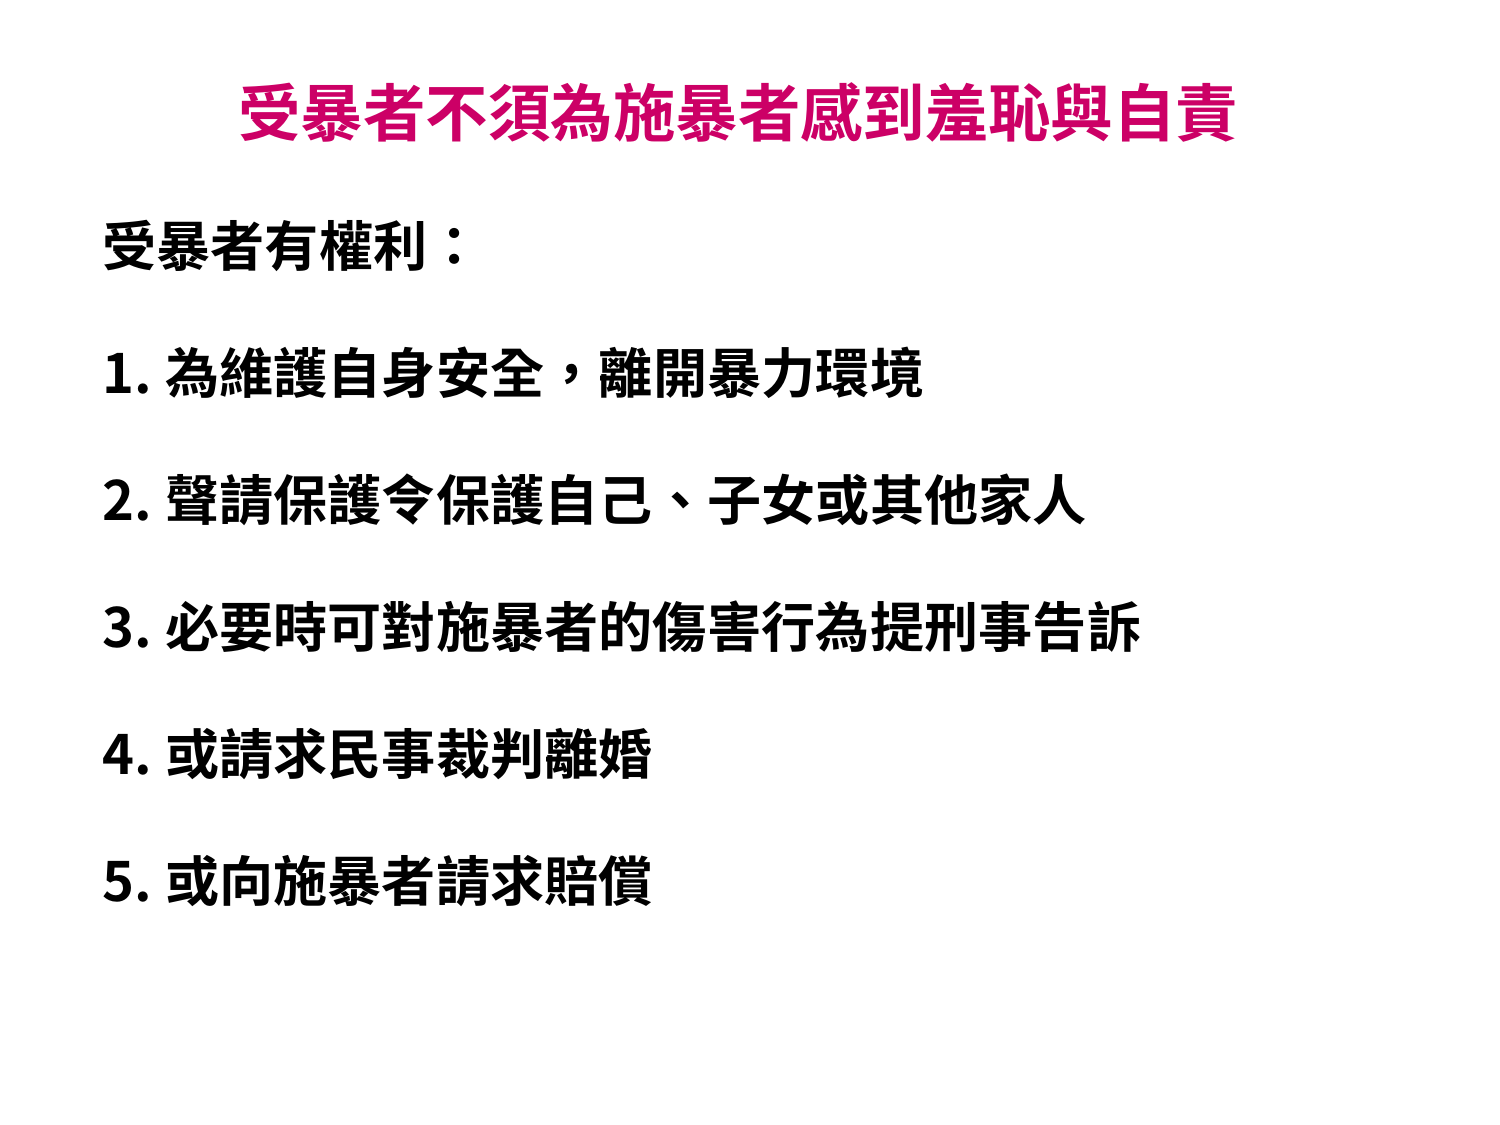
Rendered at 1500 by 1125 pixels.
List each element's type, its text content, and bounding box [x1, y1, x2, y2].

list 受暴者有權利： 1.為維護自身安全，離開暴力環境 2.聲請保護令保護自己、子女或其他家人 3.必要時可對施暴者的傷害行為提刑事告訴 4.或請求民事裁判離婚 5.或向施暴者請求賠償 [87, 172, 1500, 911]
title 受暴者不須為施暴者感到羞恥與自責 [206, 66, 1270, 147]
